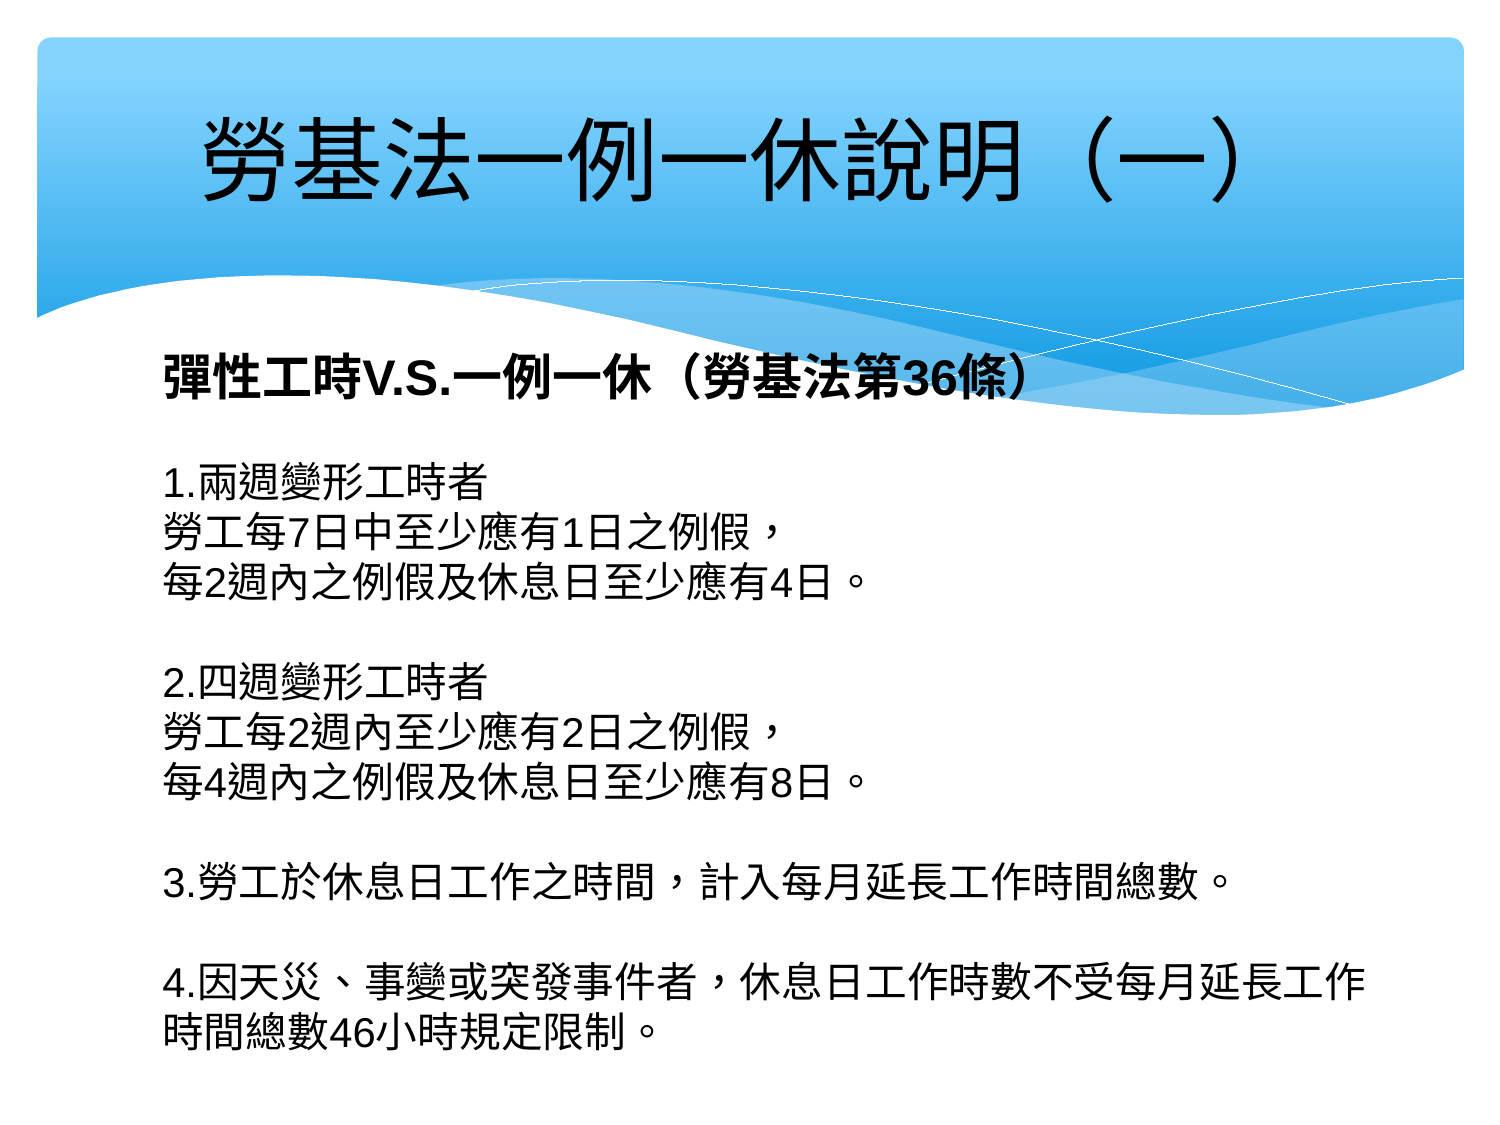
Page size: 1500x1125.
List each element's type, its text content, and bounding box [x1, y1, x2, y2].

title 勞基法一例一休說明（一） [75, 55, 1425, 261]
text_box 彈性工時V.S.一例一休（勞基法第36條） 1.兩週變形工時者 勞工每7日中至少應有1日之例假， 每2週內之例假及休息日至少應有4日。 2.四週變形工時者 勞工每2週內至少應有2日之例假， 每4週內之例假及休息日至少應有8日。 3.勞工於休息日工作之時間，計入每月延長工作時間總數。 4.因天災、事變或突發事件者，休息日工作時數不受每月延長工作時間總數46小時規定限制。 [147, 338, 1400, 1064]
